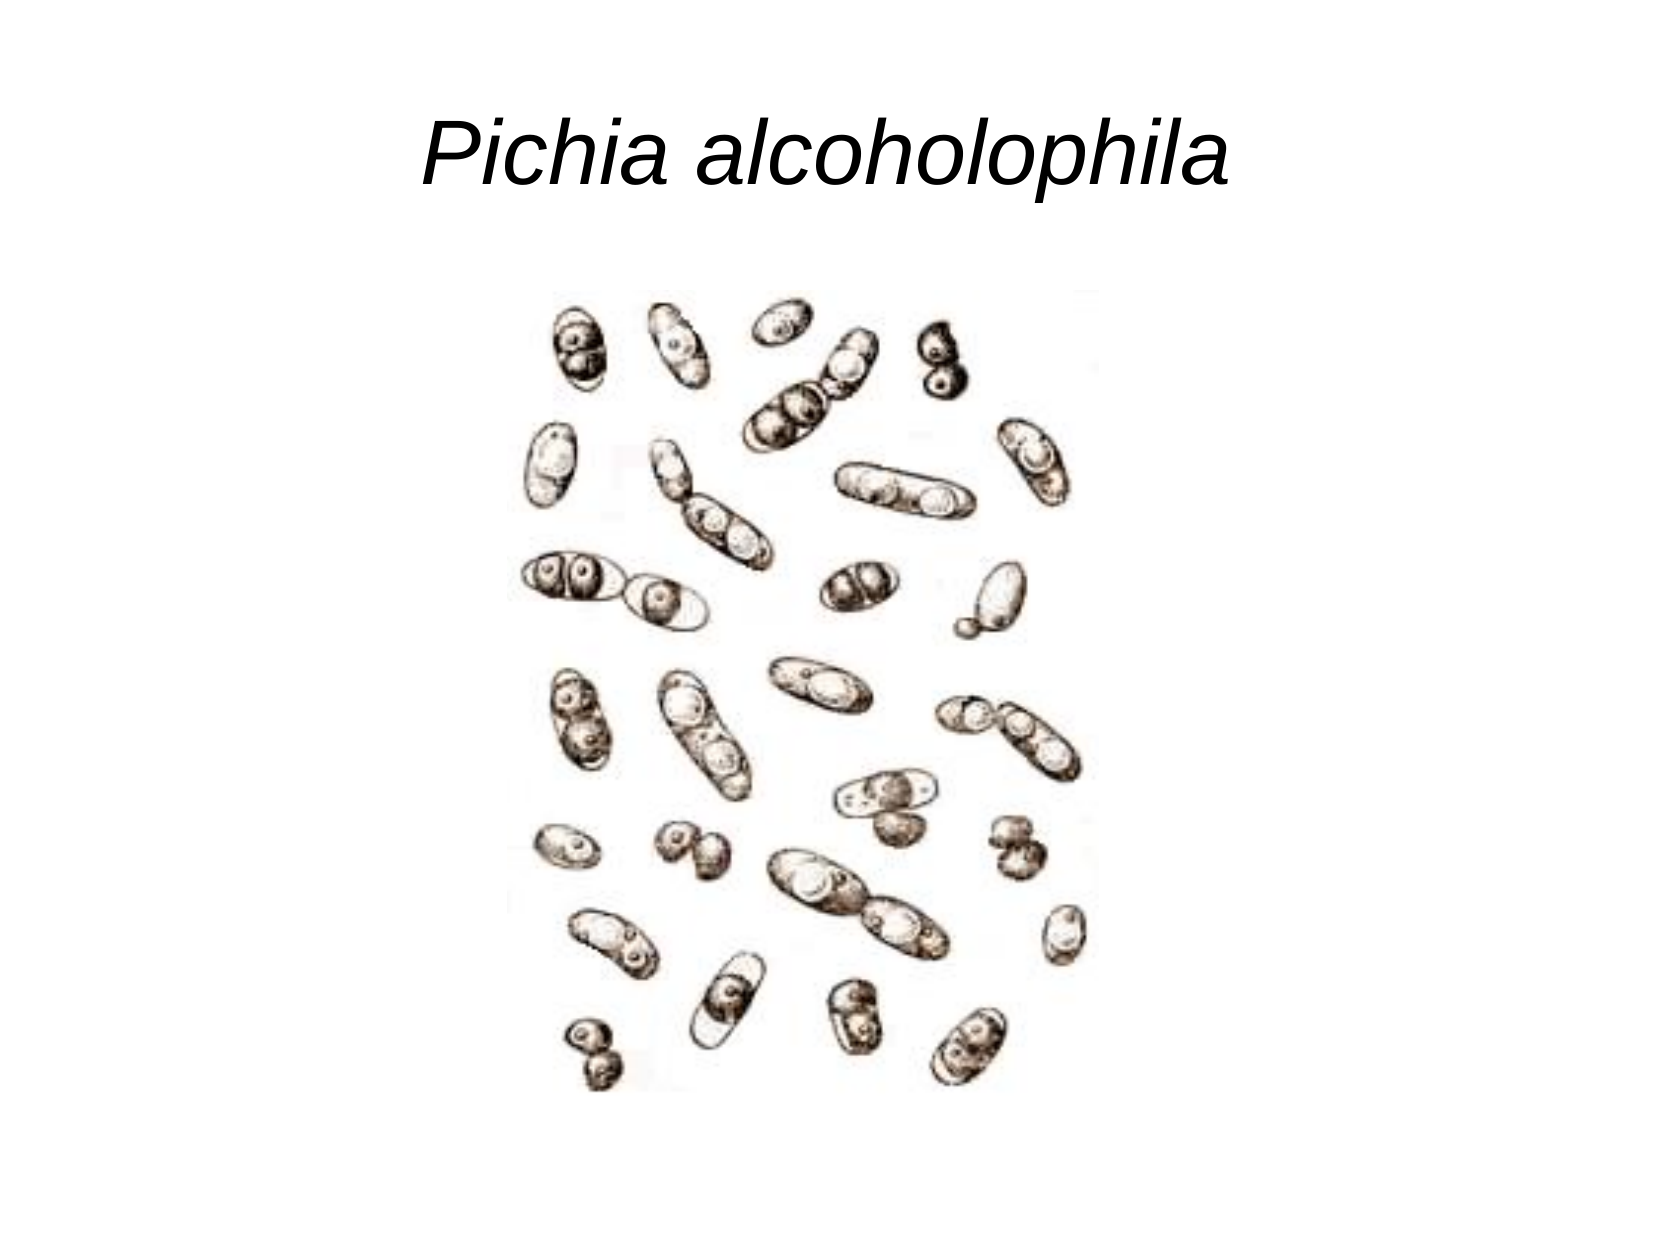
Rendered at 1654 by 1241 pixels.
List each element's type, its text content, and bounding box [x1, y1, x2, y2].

picture [507, 290, 1099, 1109]
title Pichia alcoholophila [82, 49, 1571, 257]
